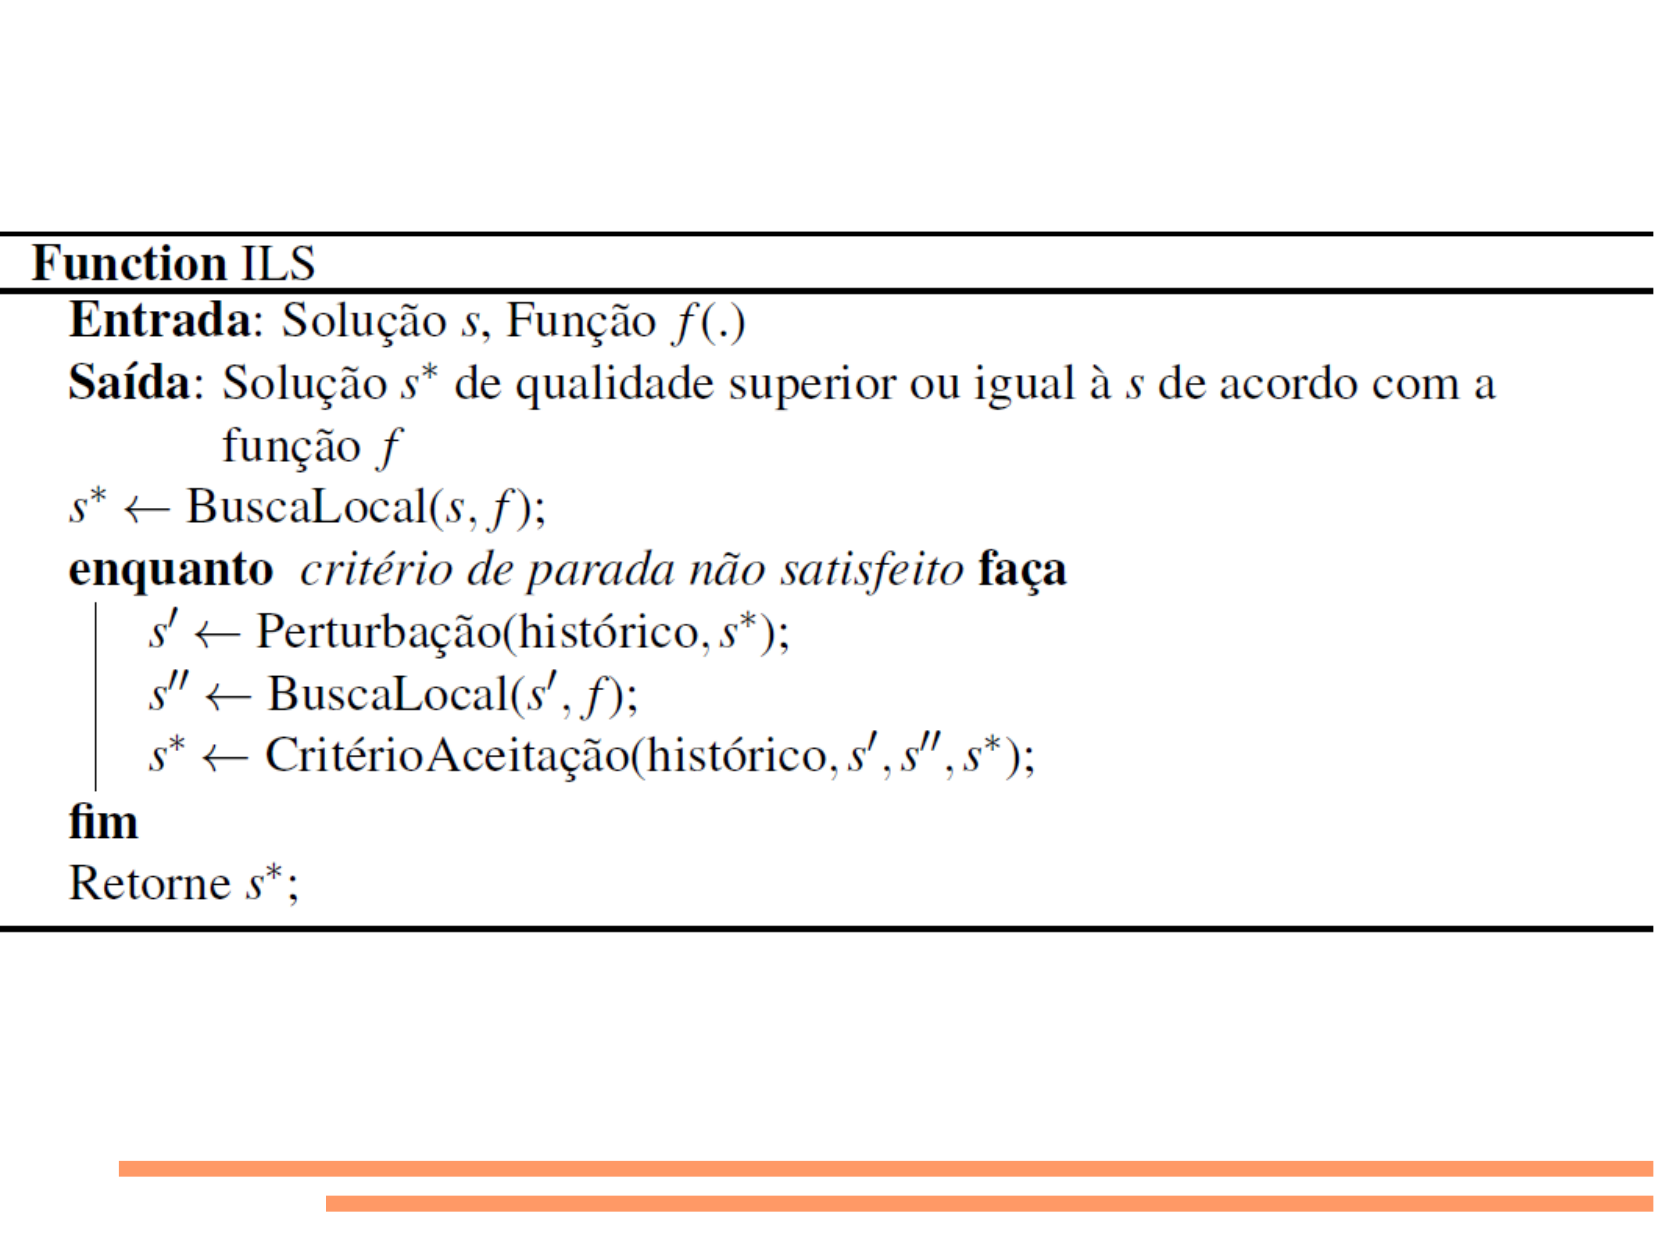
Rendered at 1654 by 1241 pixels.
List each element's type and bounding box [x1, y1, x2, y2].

picture [0, 210, 1654, 948]
